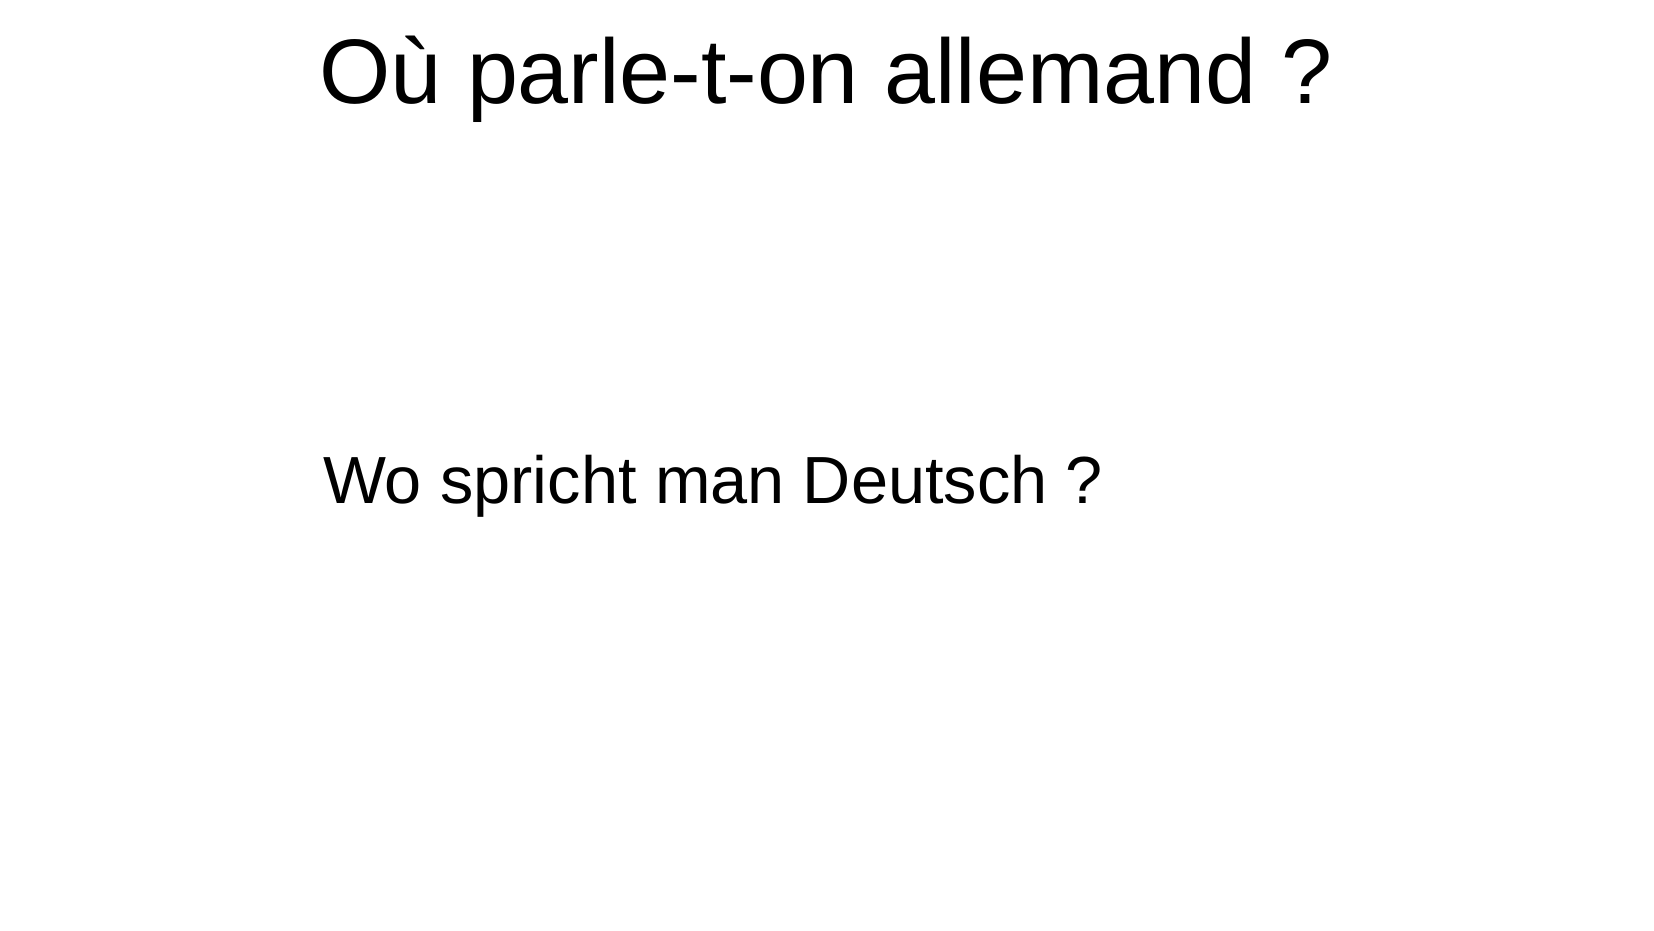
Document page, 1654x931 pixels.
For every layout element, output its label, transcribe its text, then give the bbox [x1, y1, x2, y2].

list Wo spricht man Deutsch ? [82, 217, 1571, 758]
title Où parle-t-on allemand ? [82, 12, 1571, 217]
